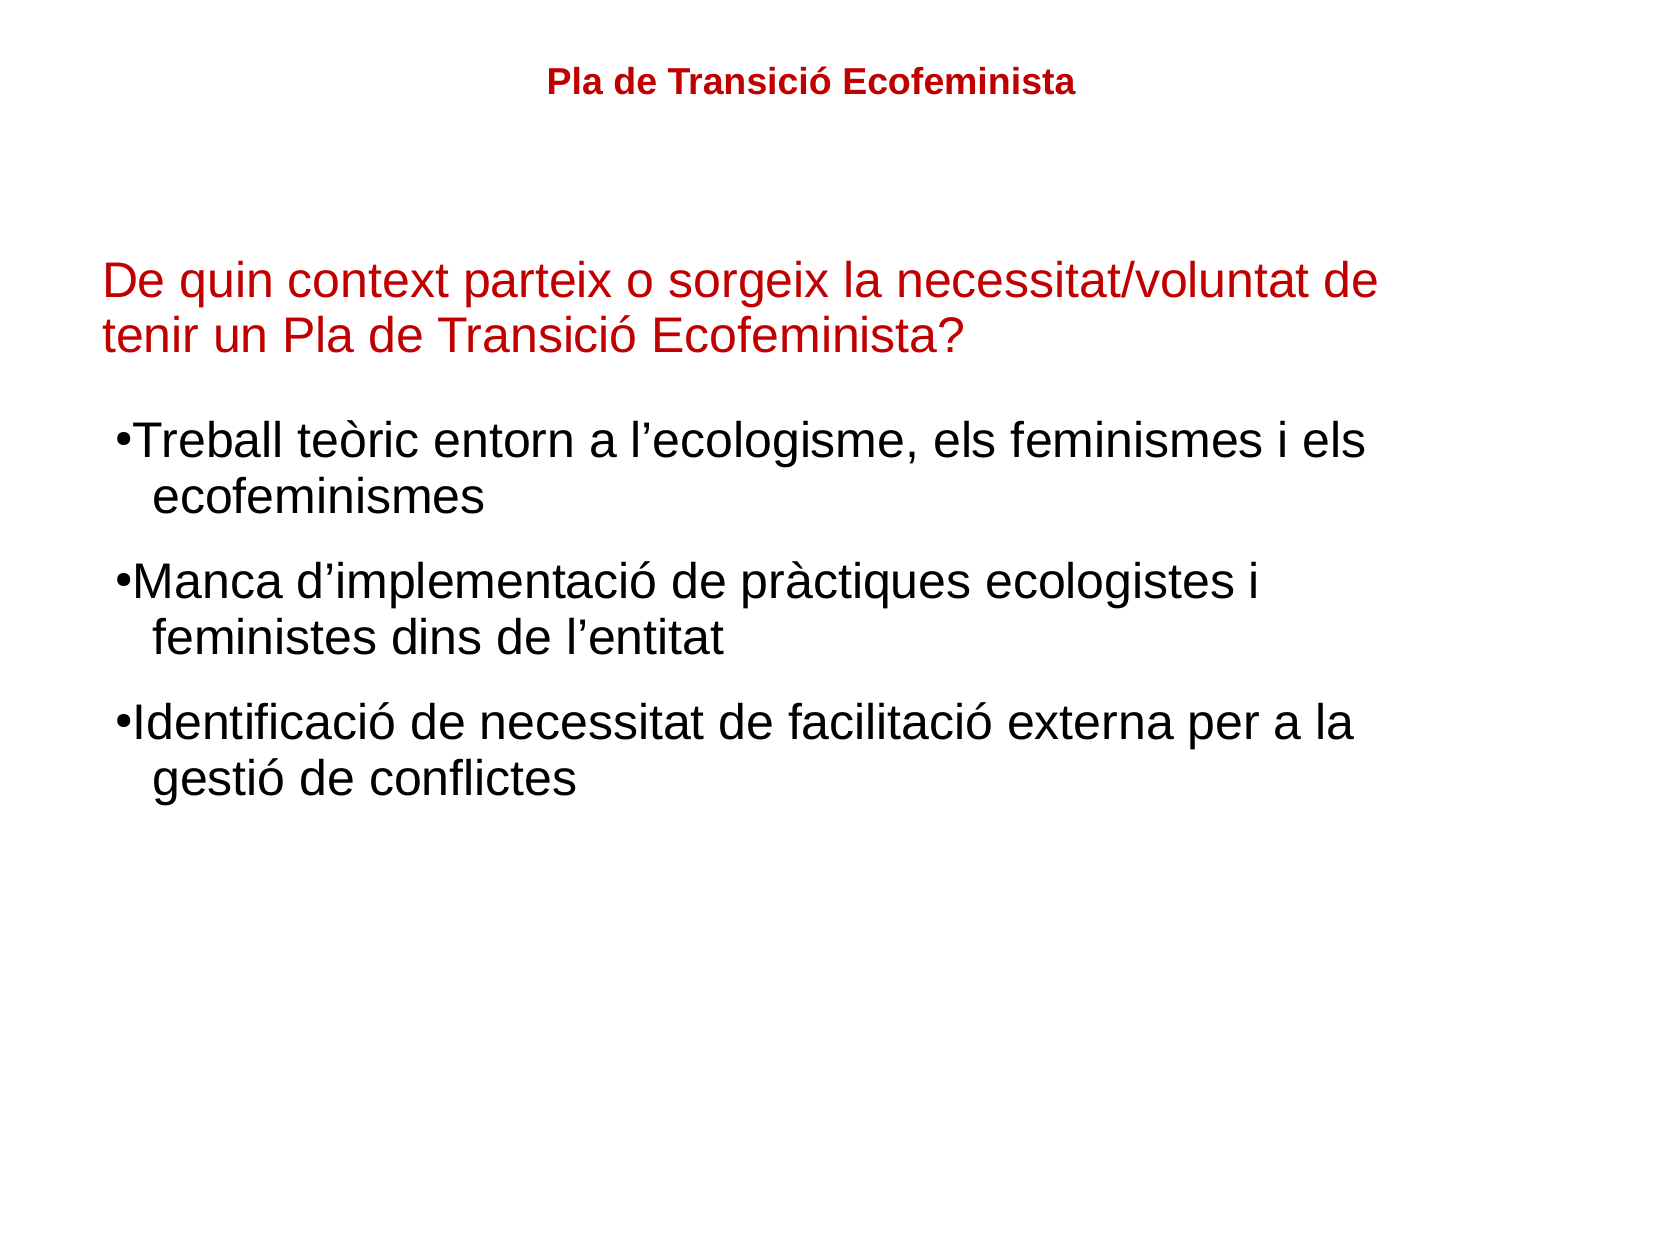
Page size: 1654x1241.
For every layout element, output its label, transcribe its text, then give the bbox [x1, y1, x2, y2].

text_box De quin context parteix o sorgeix la necessitat/voluntat de tenir un Pla de Transició Ecofeminista? [87, 244, 1427, 352]
text_box Pla de Transició Ecofeminista [332, 55, 1291, 244]
text_box Treball teòric entorn a l’ecologisme, els feminismes i els ecofeminismes Manca d’implementació de pràctiques ecologistes i feministes dins de l’entitat Identificació de necessitat de facilitació externa per a la gestió de conflictes [100, 404, 1441, 1134]
